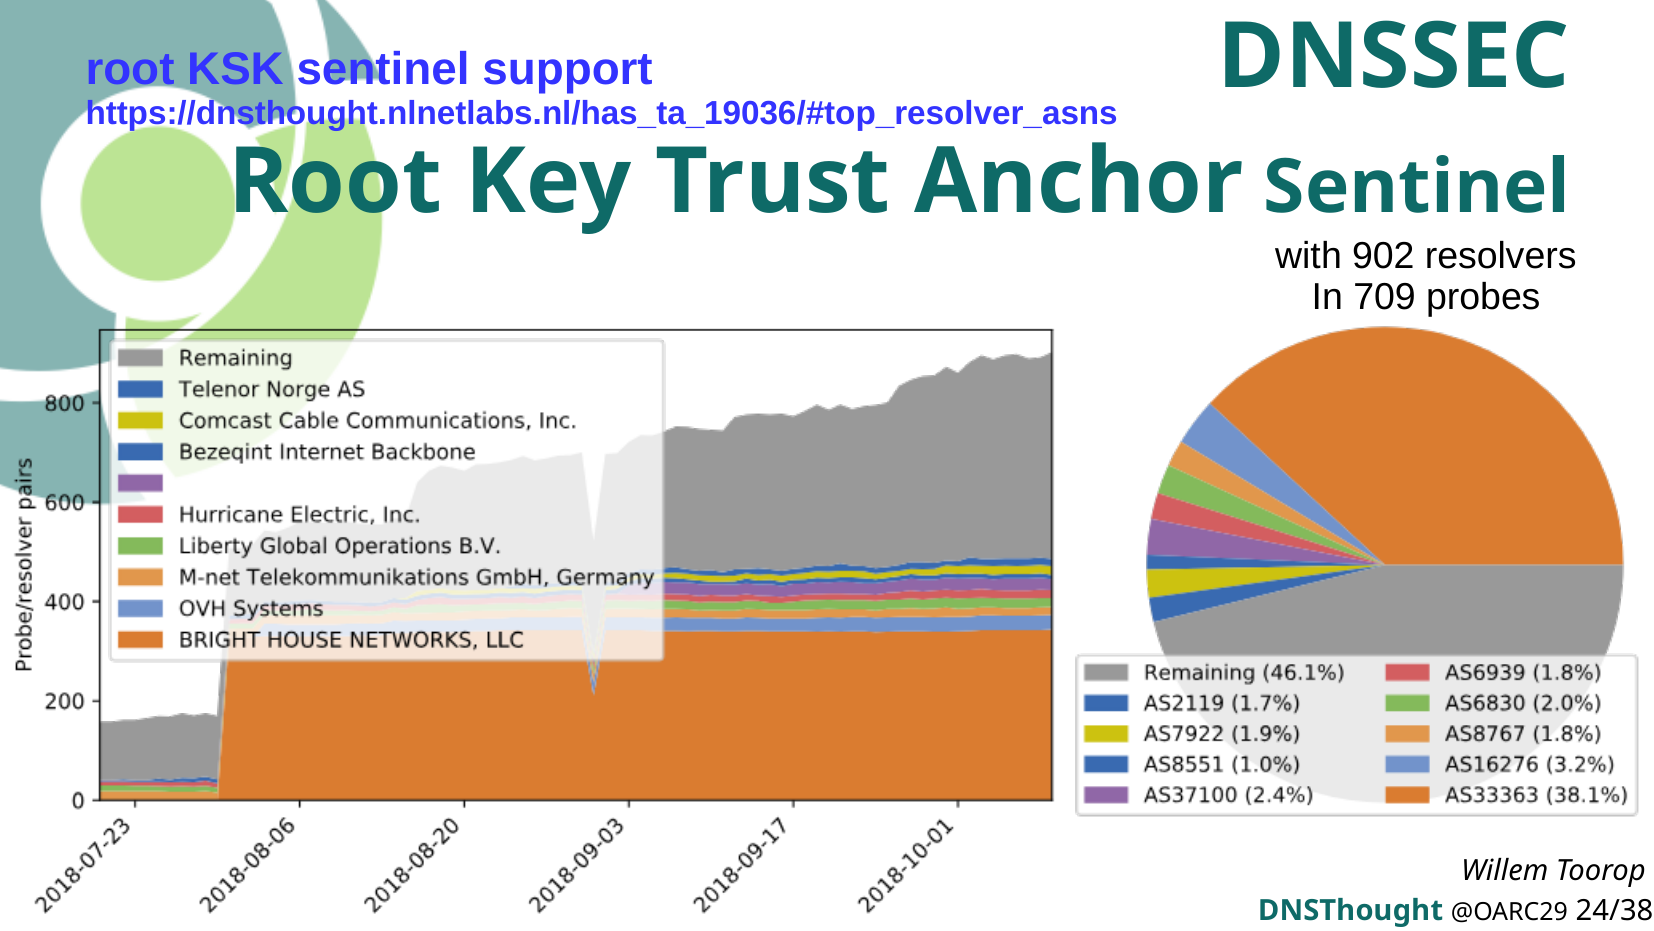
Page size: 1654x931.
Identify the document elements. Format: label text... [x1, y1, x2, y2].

text_box root KSK sentinel support https://dnsthought.nlnetlabs.nl/has_ta_19036/#top_resolver_asns [70, 35, 1158, 156]
text_box with 902 resolvers In 709 probes [1260, 226, 1654, 283]
picture [0, 0, 1654, 931]
title DNSSEC Root Key Trust Anchor Sentinel [82, 8, 1571, 221]
